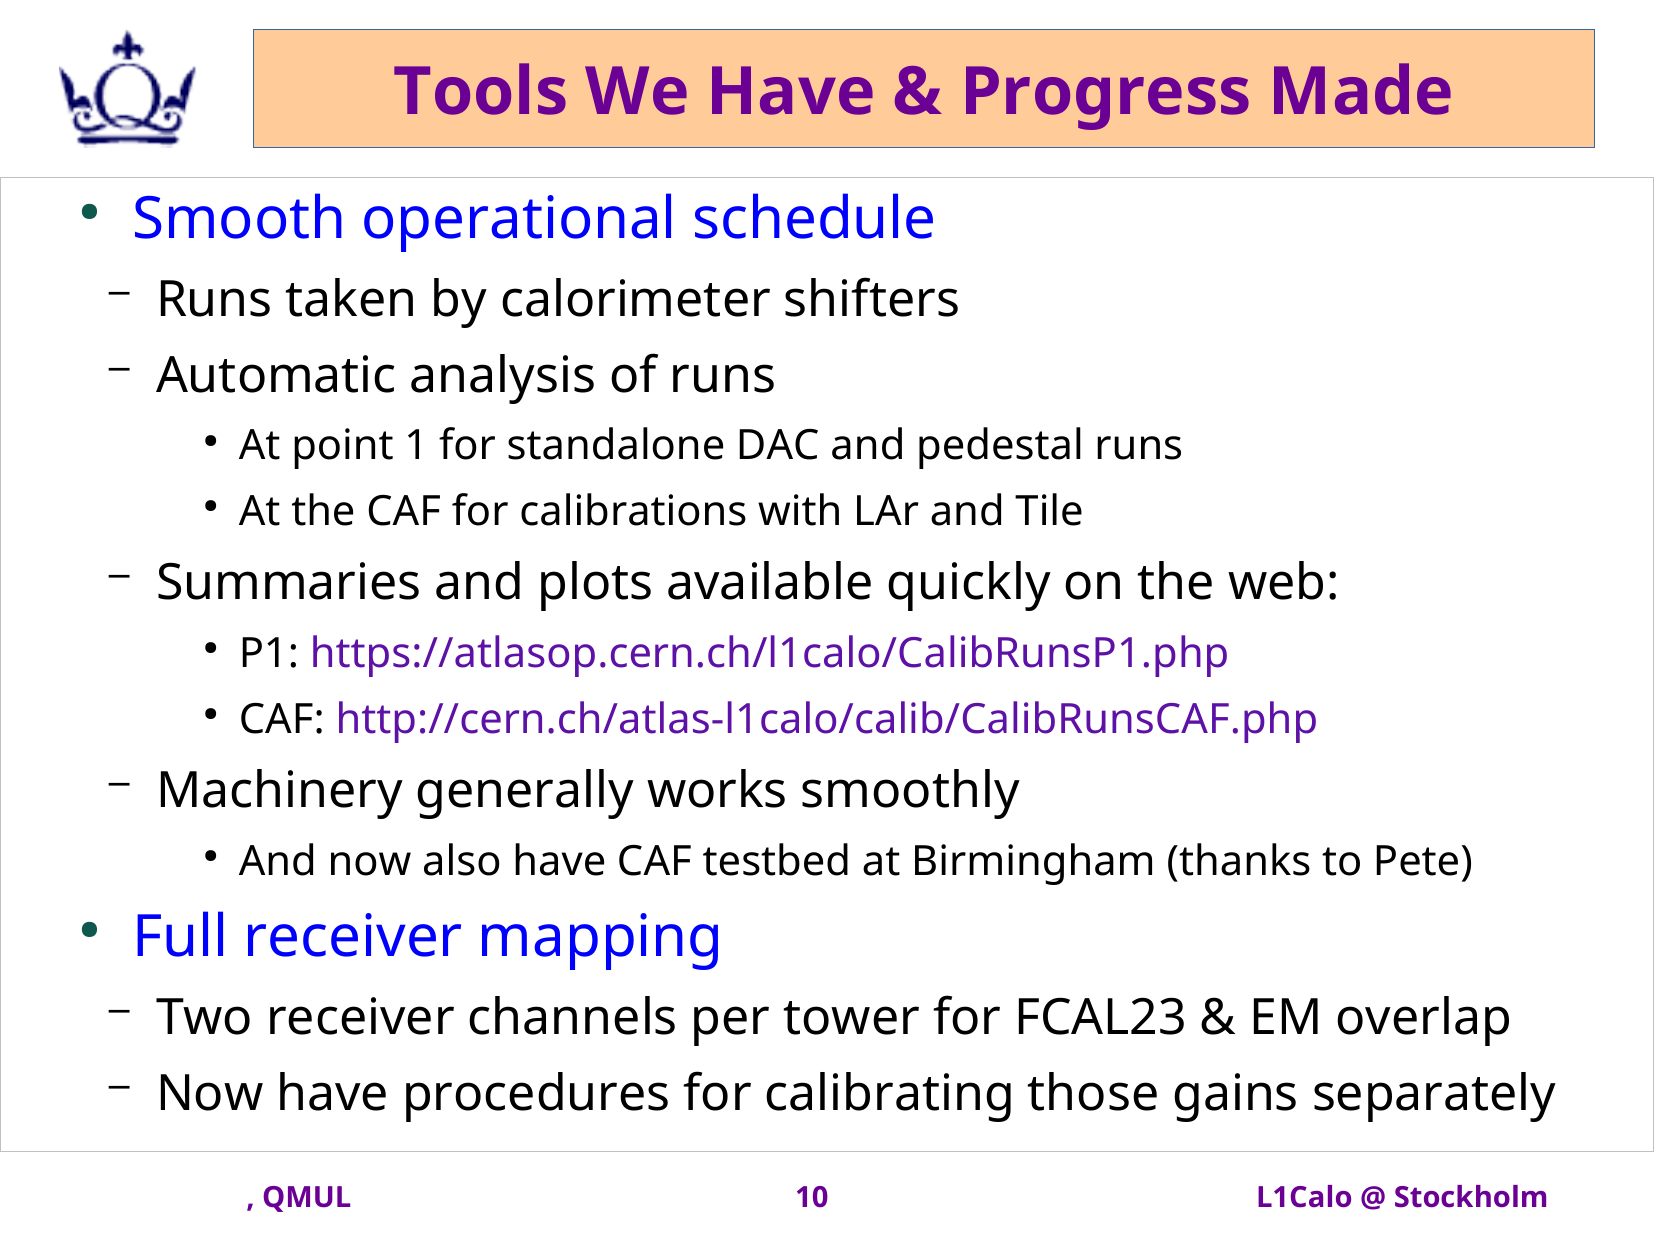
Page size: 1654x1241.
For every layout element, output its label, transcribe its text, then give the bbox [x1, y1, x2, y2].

picture [59, 29, 200, 148]
title Tools We Have & Progress Made [253, 29, 1595, 148]
list Smooth operational schedule Runs taken by calorimeter shifters Automatic analysis of runs At point 1 for standalone DAC and pedestal runs At the CAF for calibrations with LAr and Tile Summaries and plots available quickly on the web: P1: https://atlasop.cern.ch/l1calo/CalibRunsP1.php CAF: http://cern.ch/atlas-l1calo/calib/CalibRunsCAF.php Machinery generally works smoothly And now also have CAF testbed at Birmingham (thanks to Pete) Full receiver mapping Two receiver channels per tower for FCAL23 & EM overlap Now have procedures for calibrating those gains separately [61, 181, 1605, 1149]
